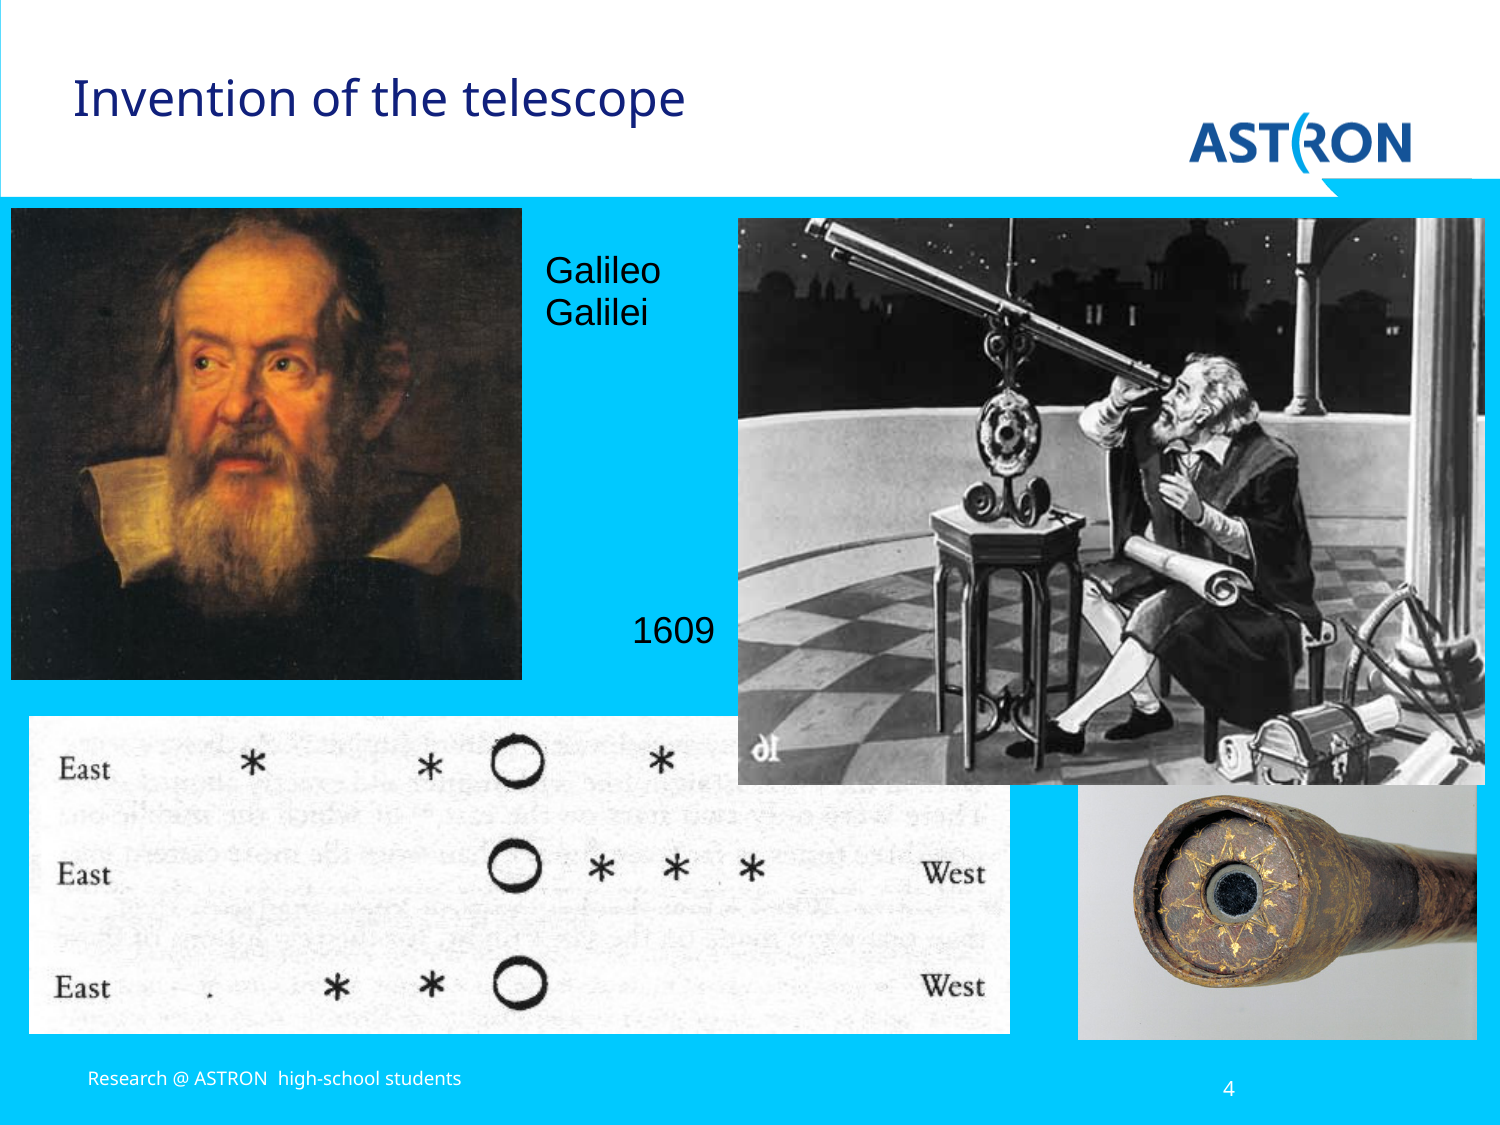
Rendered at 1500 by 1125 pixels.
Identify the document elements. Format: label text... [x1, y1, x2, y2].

text_box Research @ ASTRON high-school students [87, 1062, 1055, 1125]
text_box Galileo Galilei [530, 242, 677, 341]
text_box Invention of the telescope [59, 59, 1064, 170]
picture [0, 0, 1500, 196]
picture [30, 219, 1484, 1039]
text_box 1609 [617, 602, 730, 660]
picture [12, 209, 521, 679]
text_box <number> [1208, 1062, 1409, 1125]
